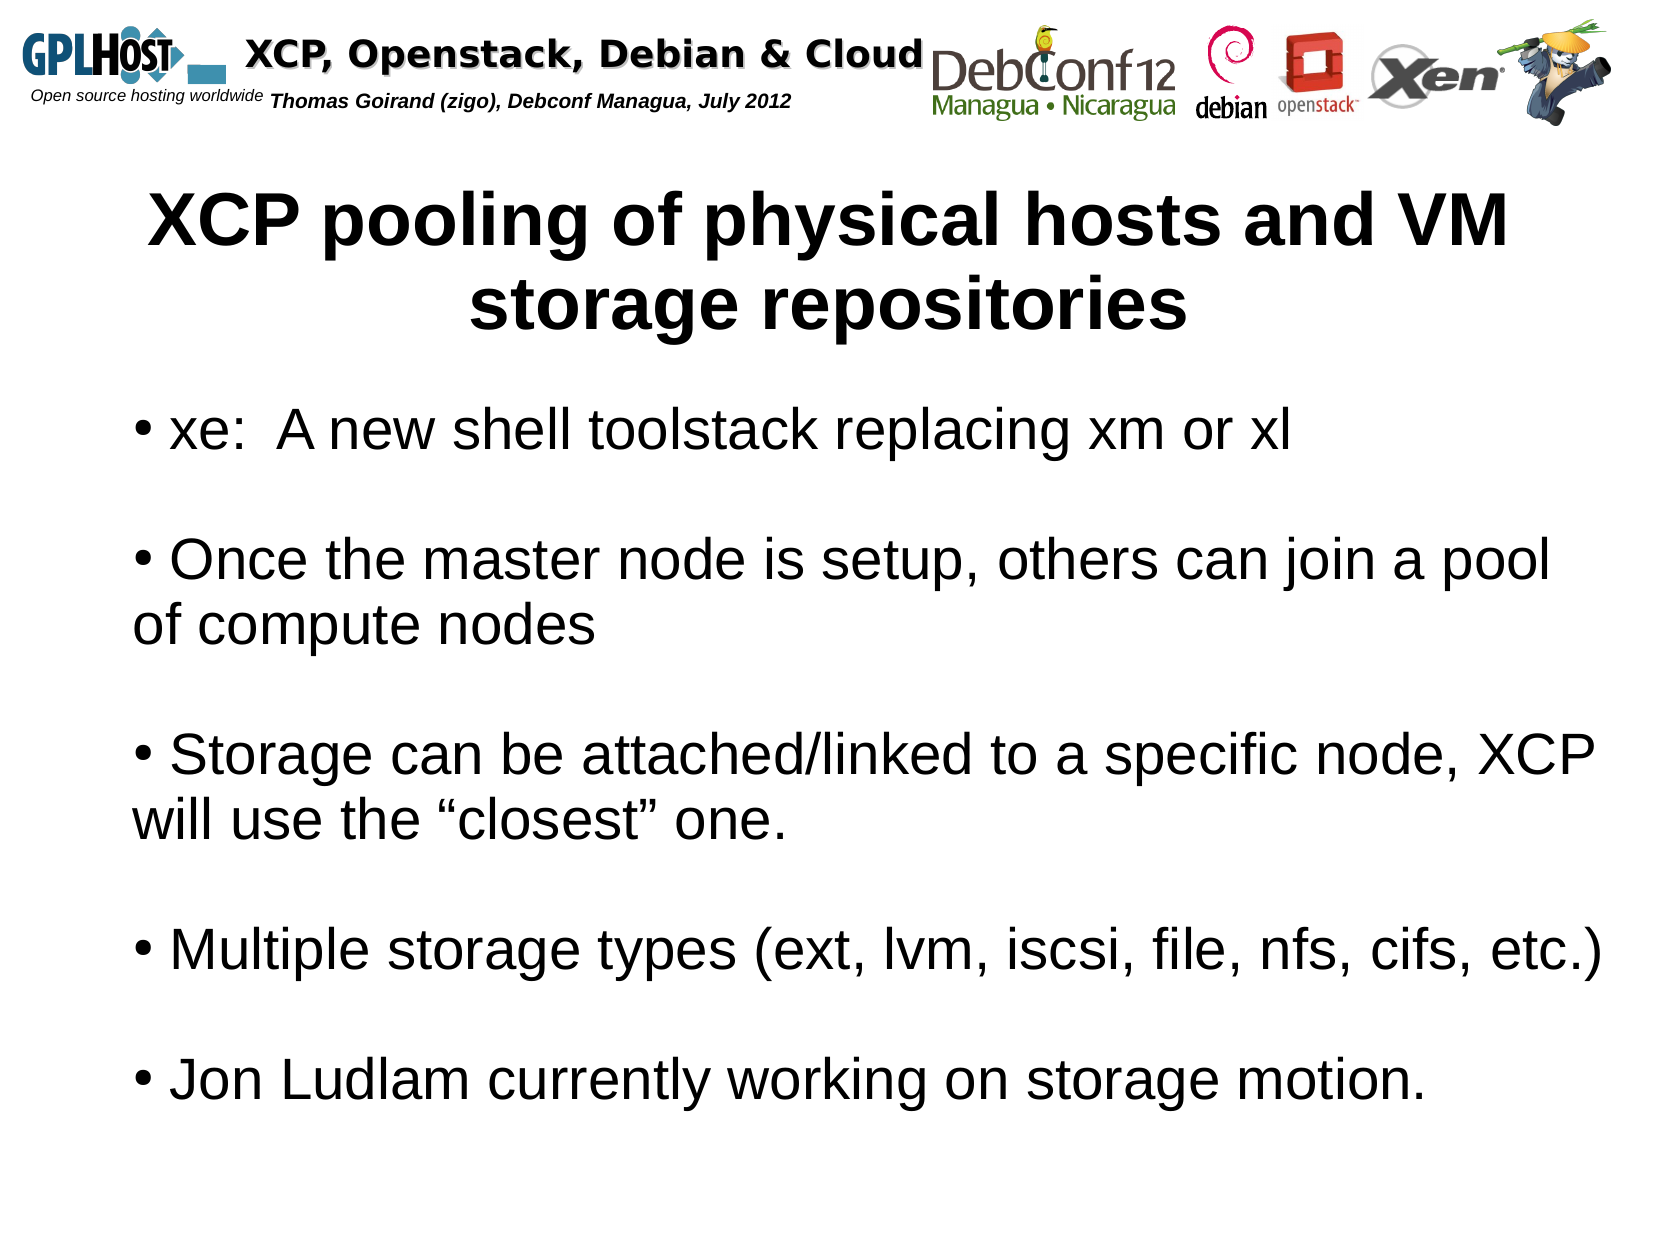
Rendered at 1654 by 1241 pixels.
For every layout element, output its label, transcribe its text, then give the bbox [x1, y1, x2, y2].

picture [21, 19, 226, 89]
picture [933, 25, 1175, 121]
picture [1271, 24, 1364, 121]
picture [1497, 19, 1611, 126]
text_box XCP pooling of physical hosts and VM storage repositories [103, 170, 1556, 353]
text_box xe: A new shell toolstack replacing xm or xl Once the master node is setup, others can join a pool of compute nodes Storage can be attached/linked to a specific node, XCP will use the “closest” one. Multiple storage types (ext, lvm, iscsi, file, nfs, cifs, etc.) Jon Ludlam currently working on storage motion. [118, 388, 1623, 1120]
